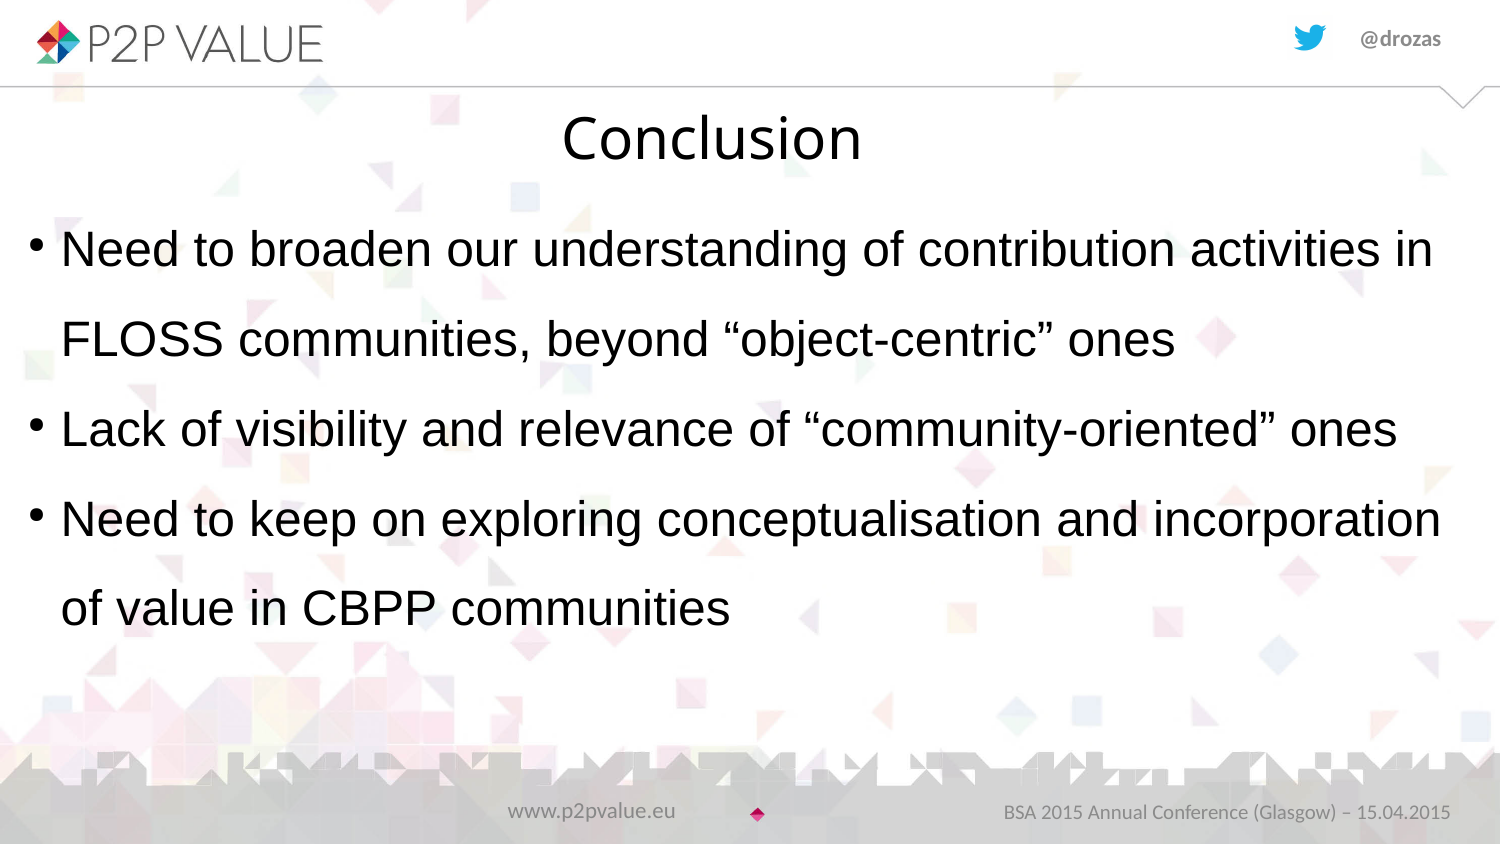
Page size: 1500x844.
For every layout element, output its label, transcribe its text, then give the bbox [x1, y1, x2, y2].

picture [0, 0, 1500, 844]
text_box @drozas [1333, 15, 1455, 60]
title Conclusion [60, 92, 1366, 180]
text_box BSA 2015 Annual Conference (Glasgow) – 15.04.2015 [777, 788, 1470, 834]
text_box www.p2pvalue.eu [501, 789, 720, 829]
subtitle Need to broaden our understanding of contribution activities in FLOSS communities, beyond “object-centric” ones Lack of visibility and relevance of “community-oriented” ones Need to keep on exploring conceptualisation and incorporation of value in CBPP communities [14, 180, 1495, 784]
